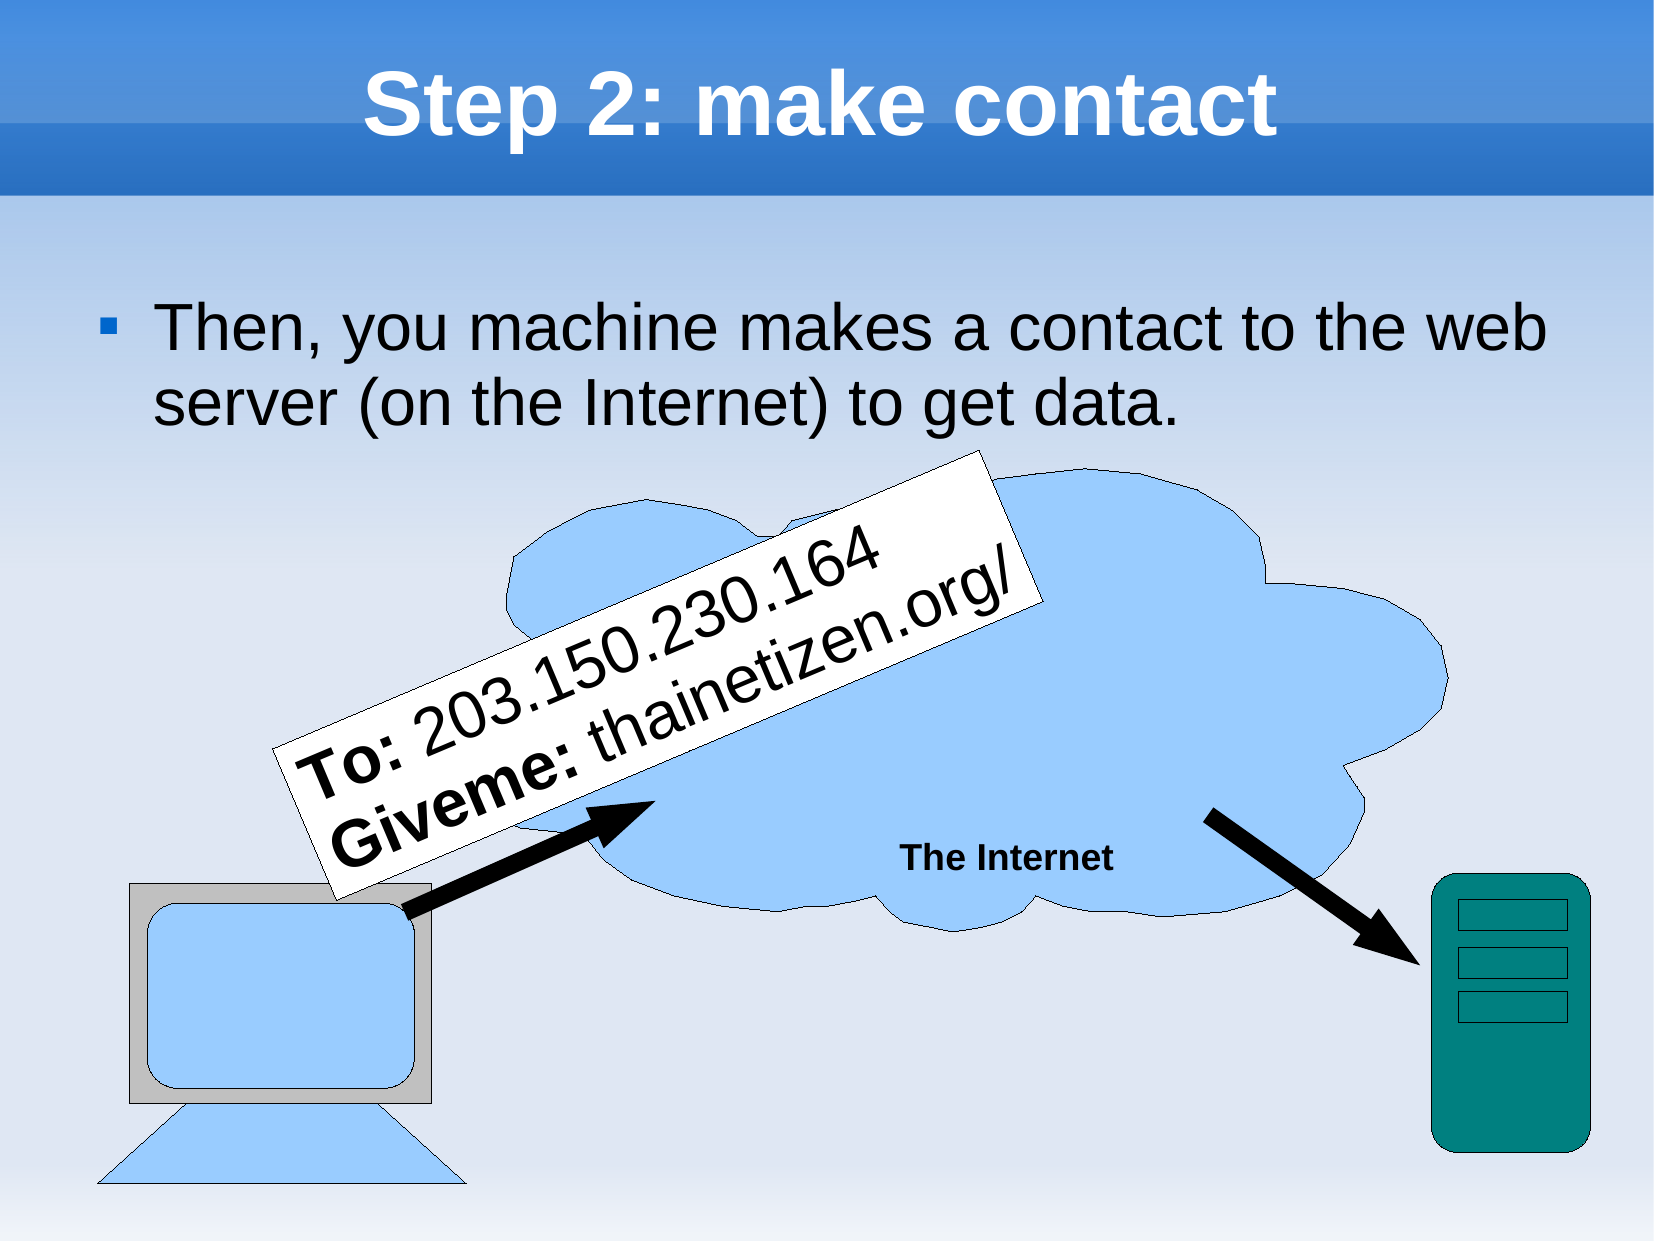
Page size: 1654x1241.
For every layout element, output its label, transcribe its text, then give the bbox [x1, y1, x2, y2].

text_box [97, 1109, 467, 1184]
title Step 2: make contact [76, 0, 1565, 208]
text_box [1431, 873, 1591, 1153]
list Then, you machine makes a contact to the web server (on the Internet) to get data. [82, 290, 1571, 1109]
text_box To: 203.150.230.164 Giveme: thainetizen.org/ [272, 450, 1043, 900]
text_box The Internet [884, 828, 1129, 886]
text_box [779, 509, 837, 534]
text_box [515, 468, 1449, 932]
picture [0, 0, 1654, 1241]
text_box [506, 499, 773, 639]
